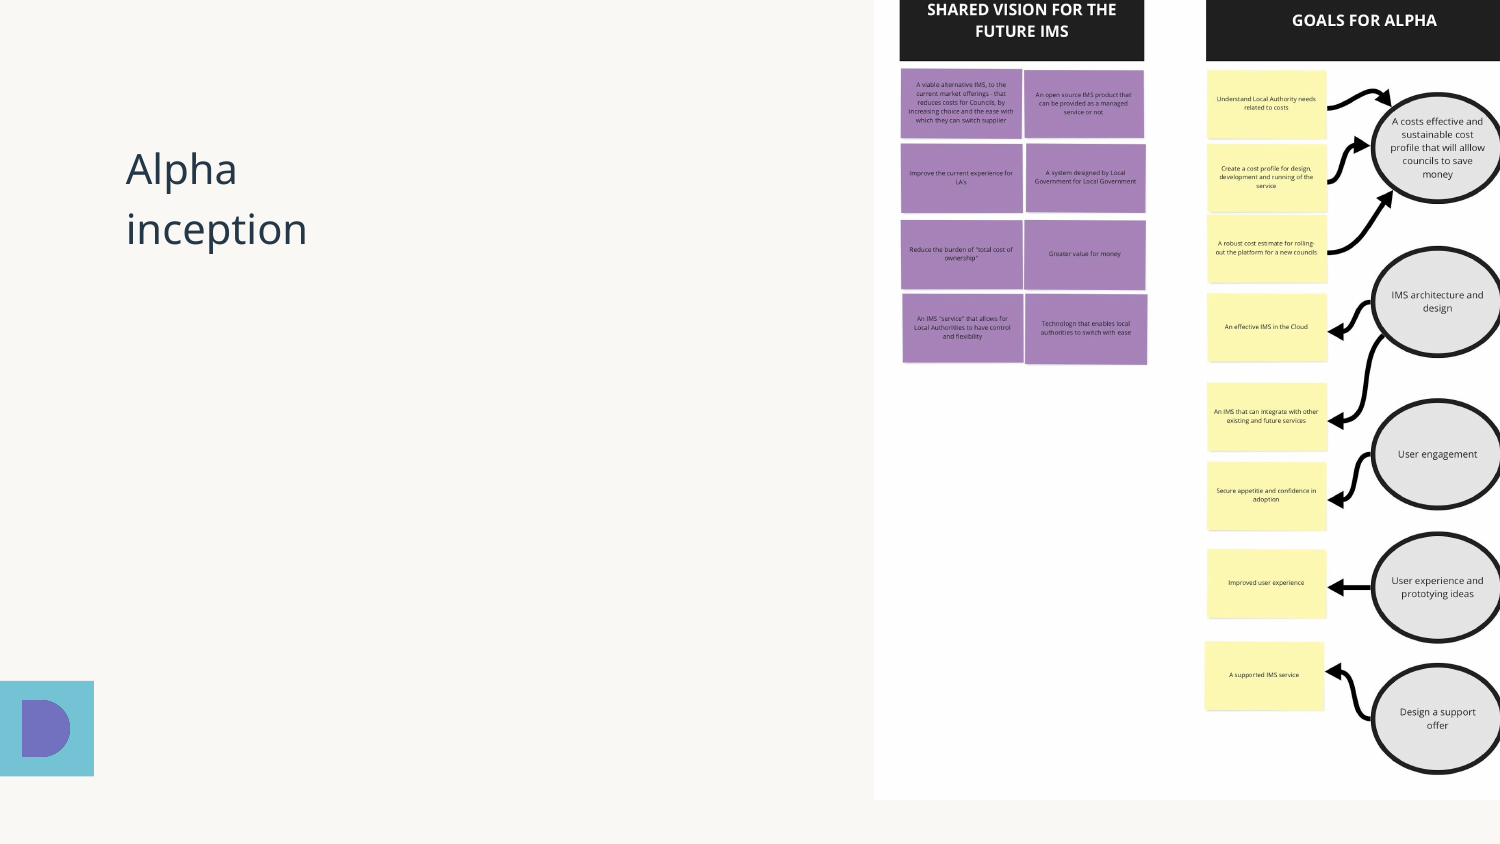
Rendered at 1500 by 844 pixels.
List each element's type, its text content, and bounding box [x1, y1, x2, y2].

picture [22, 700, 70, 757]
title Alpha inception [110, 118, 1204, 238]
picture [874, 0, 1500, 800]
